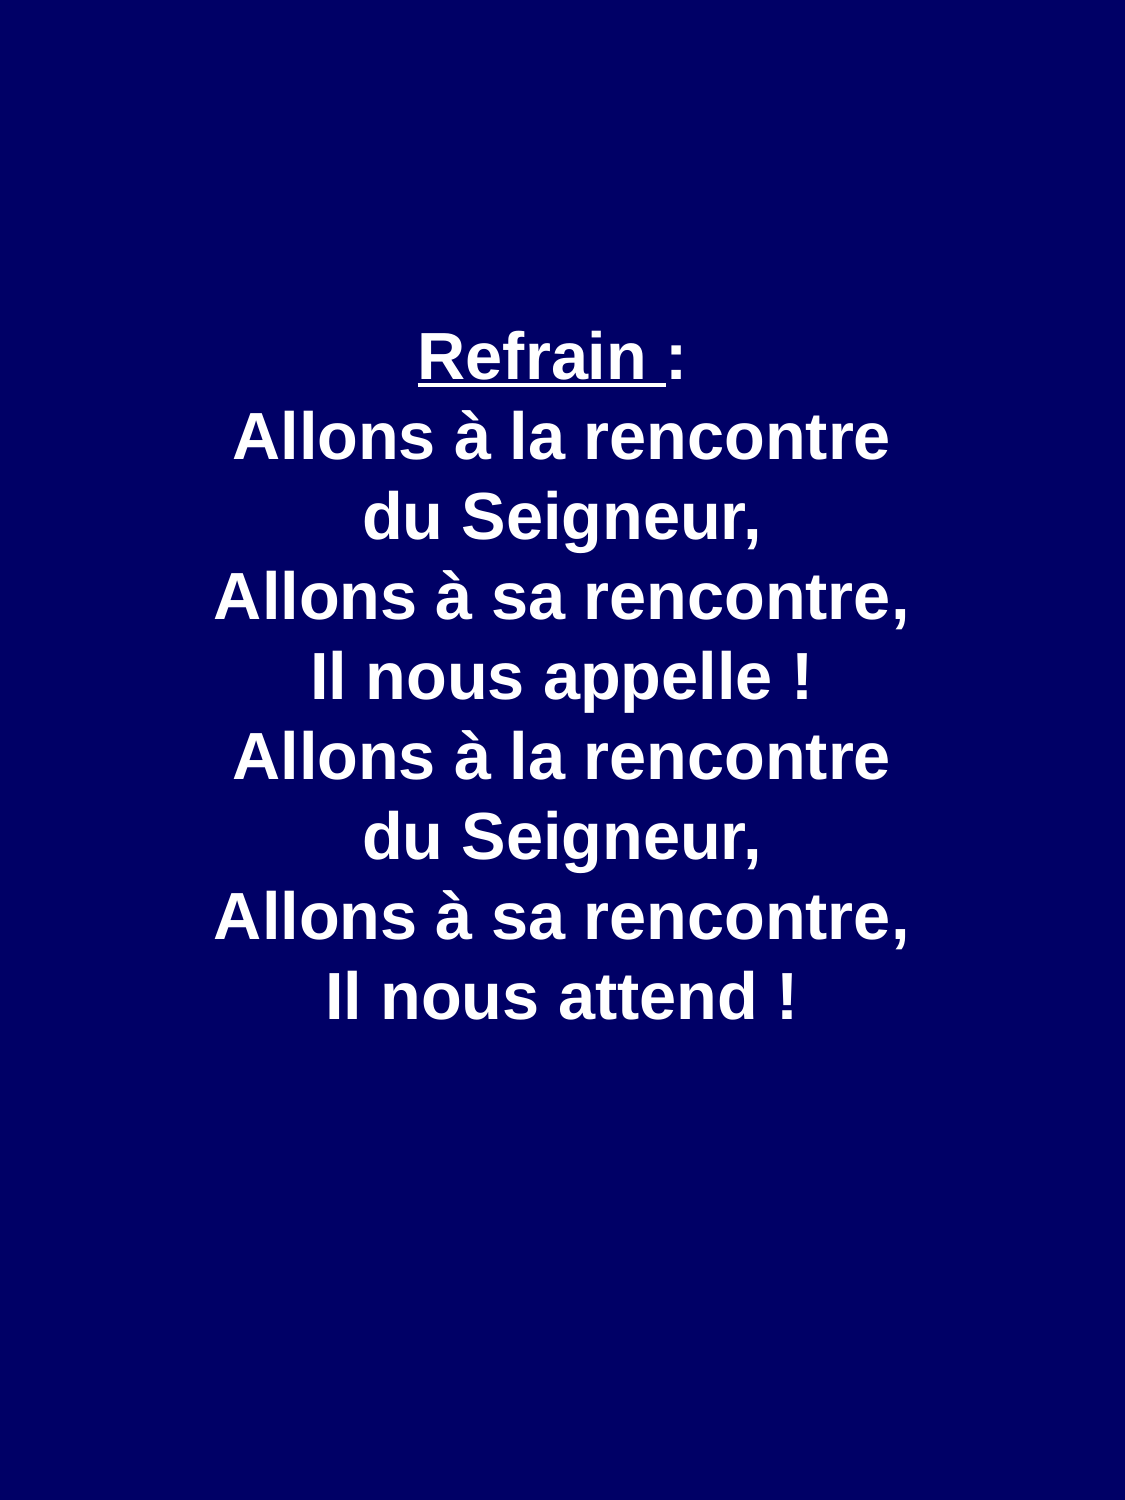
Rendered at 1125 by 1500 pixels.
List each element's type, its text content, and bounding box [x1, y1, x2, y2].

text_box Refrain : Allons à la rencontre du Seigneur, Allons à sa rencontre, Il nous appelle ! Allons à la rencontre du Seigneur, Allons à sa rencontre, Il nous attend ! [0, 35, 1125, 1500]
